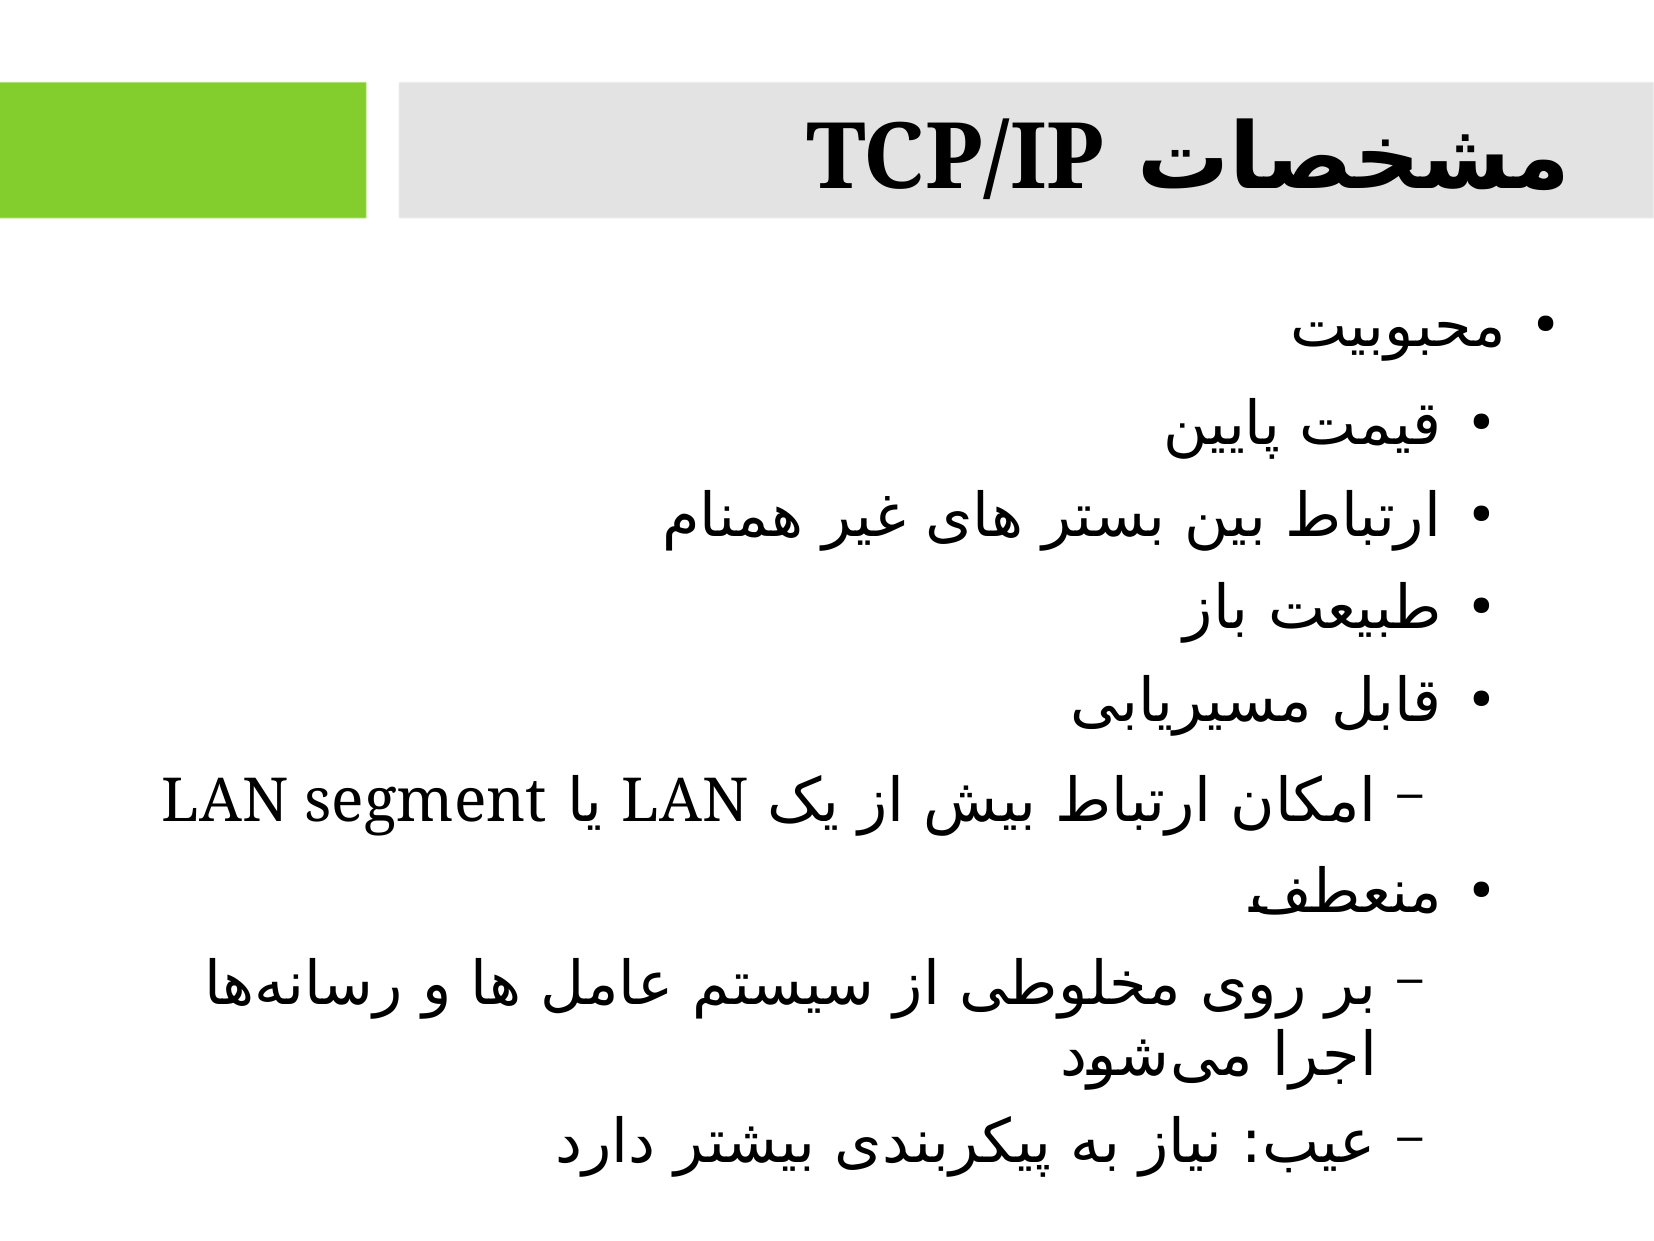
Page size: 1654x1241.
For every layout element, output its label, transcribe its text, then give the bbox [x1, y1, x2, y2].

title مشخصات TCP/IP [82, 49, 1571, 257]
picture [0, 0, 1654, 1241]
list محبوبیت قیمت پایین ارتباط بین بستر های غیر همنام طبیعت باز قابل مسیریابی امکان ارتباط بیش از یک LAN یا LAN segment منعطف بر روی مخلوطی از سیستم عامل ها و رسانه‌ها اجرا می‌شود عیب: نیاز به پیکربندی بیشتر دارد [82, 290, 1571, 1182]
